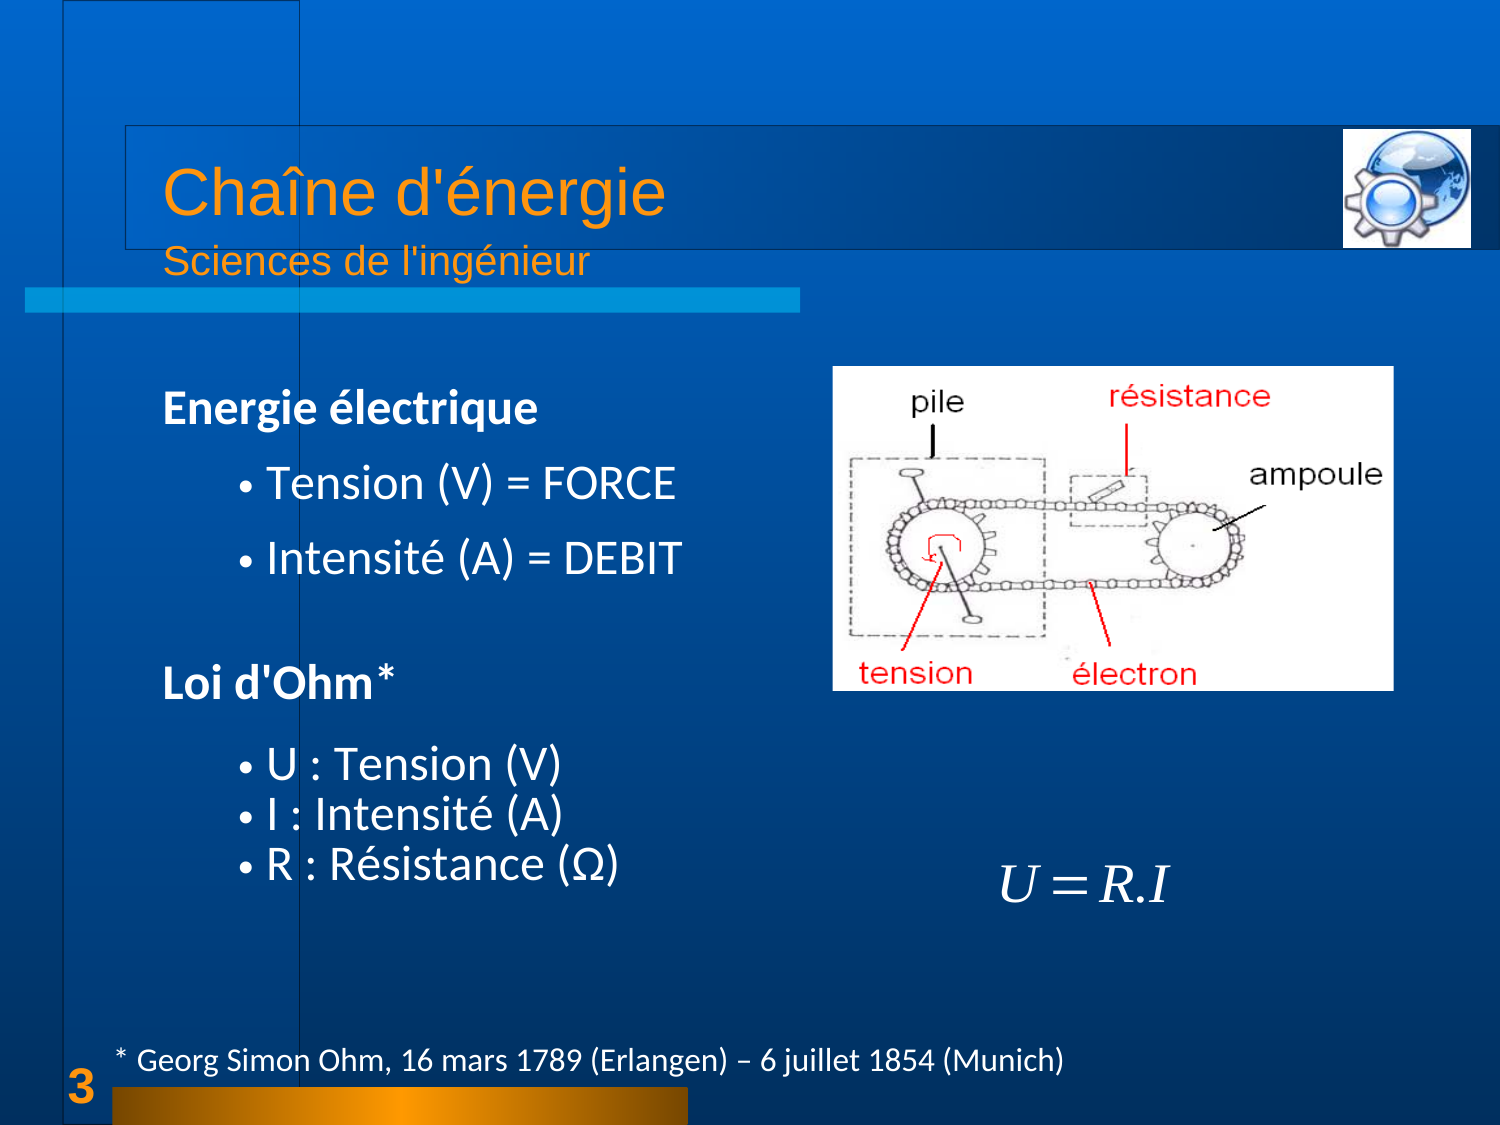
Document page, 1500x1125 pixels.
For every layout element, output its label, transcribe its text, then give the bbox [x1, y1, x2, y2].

text_box Energie électrique Tension (V) = FORCE Intensité (A) = DEBIT Loi d'Ohm* U : Tension (V) I : Intensité (A) R : Résistance (Ω) [147, 354, 1359, 987]
text_box * Georg Simon Ohm, 16 mars 1789 (Erlangen) – 6 juillet 1854 (Munich) [98, 1039, 1152, 1095]
picture [832, 366, 1394, 691]
chart [989, 853, 1182, 916]
picture [1343, 129, 1471, 248]
